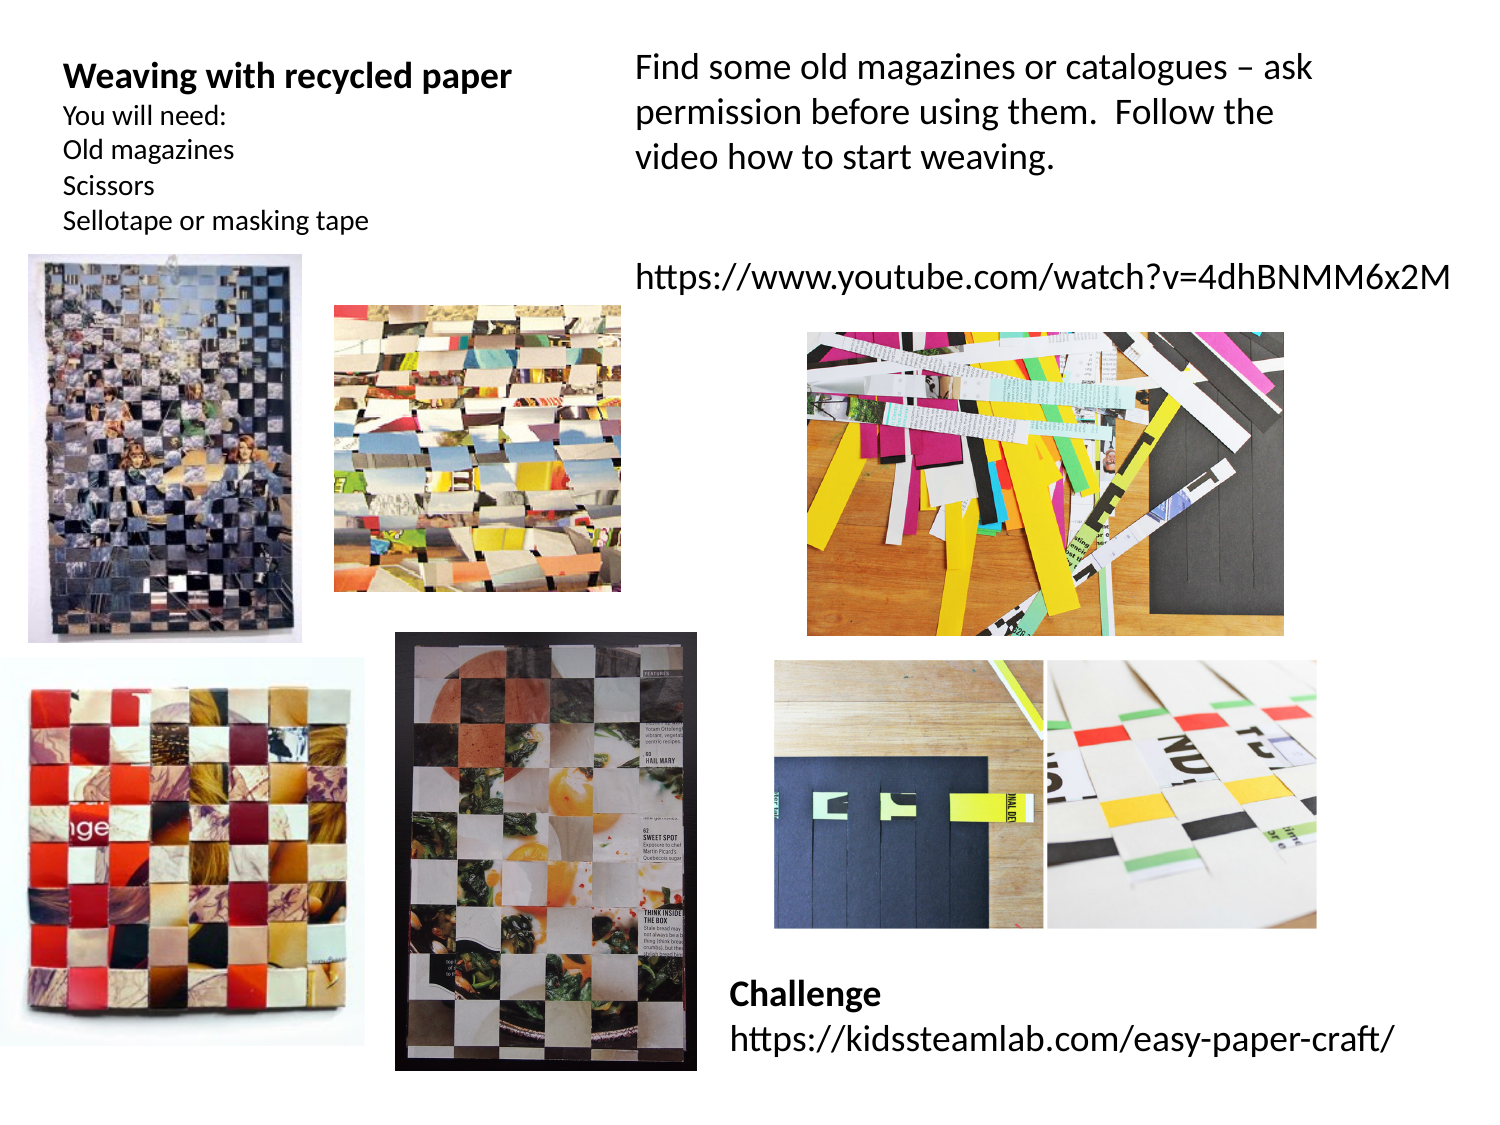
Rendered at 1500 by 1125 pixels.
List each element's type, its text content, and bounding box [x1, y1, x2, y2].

picture [395, 632, 697, 1071]
picture [334, 305, 621, 592]
picture [807, 332, 1284, 636]
text_box Find some old magazines or catalogues – ask permission before using them. Follow the video how to start weaving. [620, 34, 1377, 187]
picture [0, 657, 365, 1046]
text_box https://www.youtube.com/watch?v=4dhBNMM6x2M [620, 154, 1471, 307]
picture [770, 656, 1320, 932]
text_box Challenge https://kidssteamlab.com/easy-paper-craft/ [714, 961, 1471, 1113]
text_box Weaving with recycled paper You will need: Old magazines Scissors Sellotape or masking tape [47, 43, 620, 246]
picture [28, 254, 302, 643]
